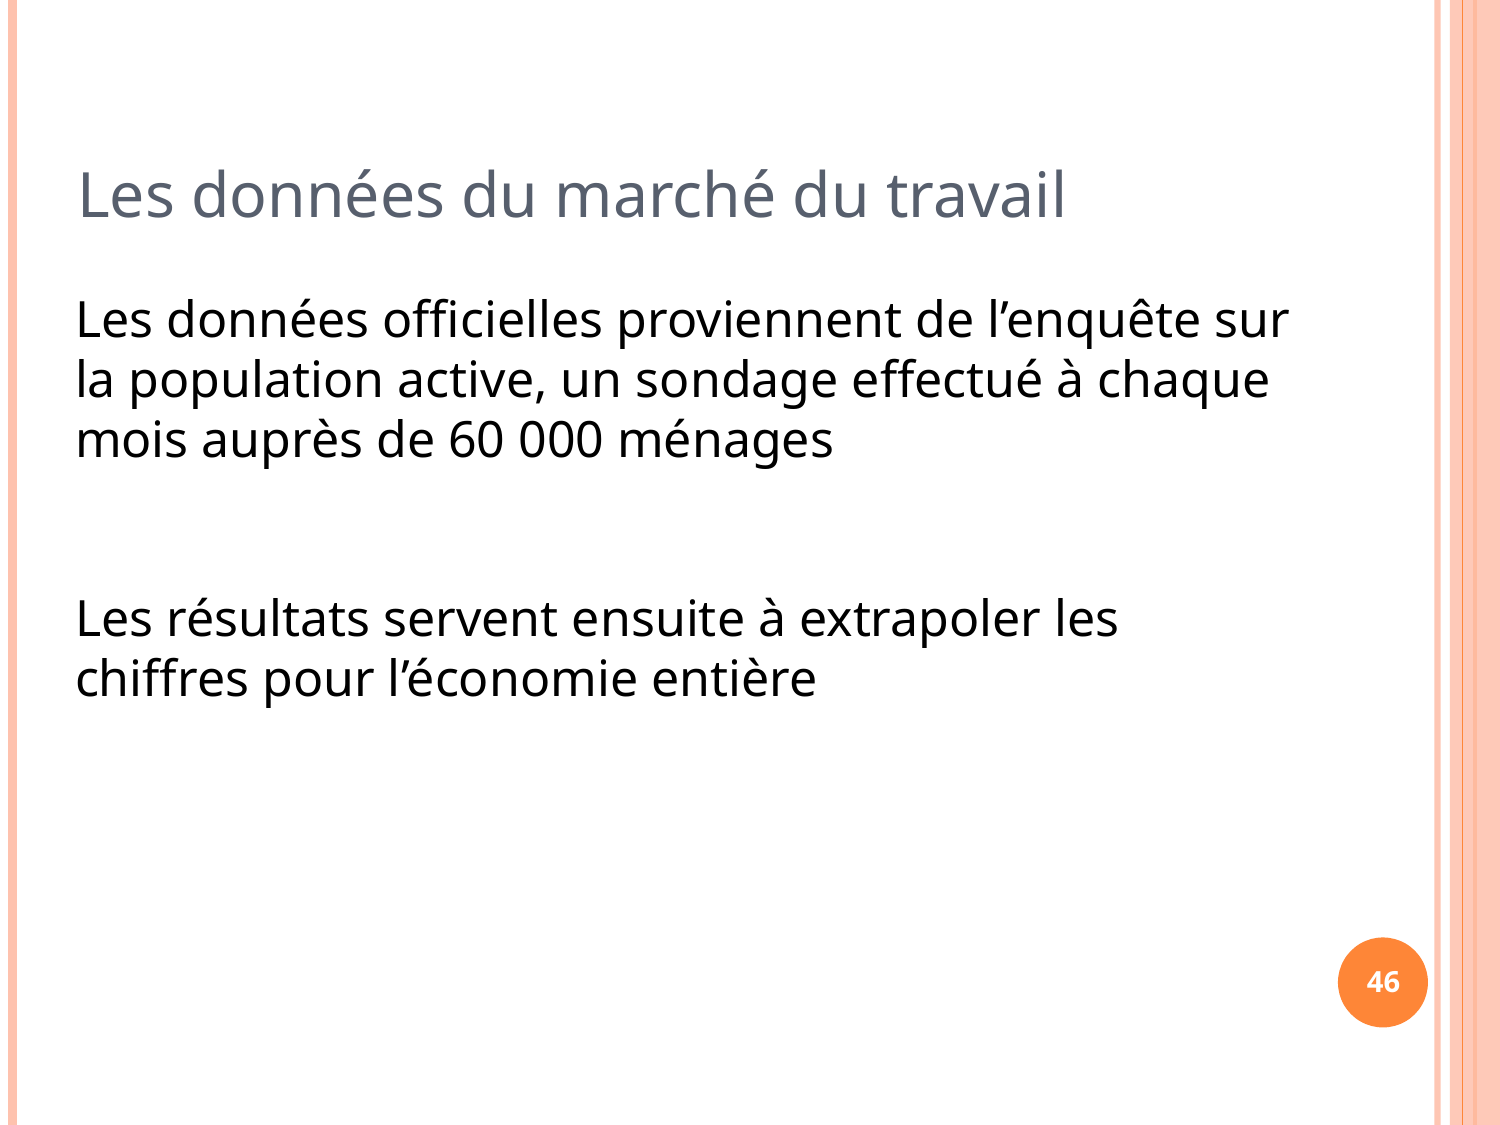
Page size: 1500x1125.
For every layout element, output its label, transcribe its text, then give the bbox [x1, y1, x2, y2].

title Les données du marché du travail [62, 37, 1450, 238]
slide_number <numéro> [1333, 940, 1434, 1027]
list Les données officielles proviennent de l’enquête sur la population active, un sondage effectué à chaque mois auprès de 60 000 ménages Les résultats servent ensuite à extrapoler les chiffres pour l’économie entière [75, 287, 1300, 1062]
